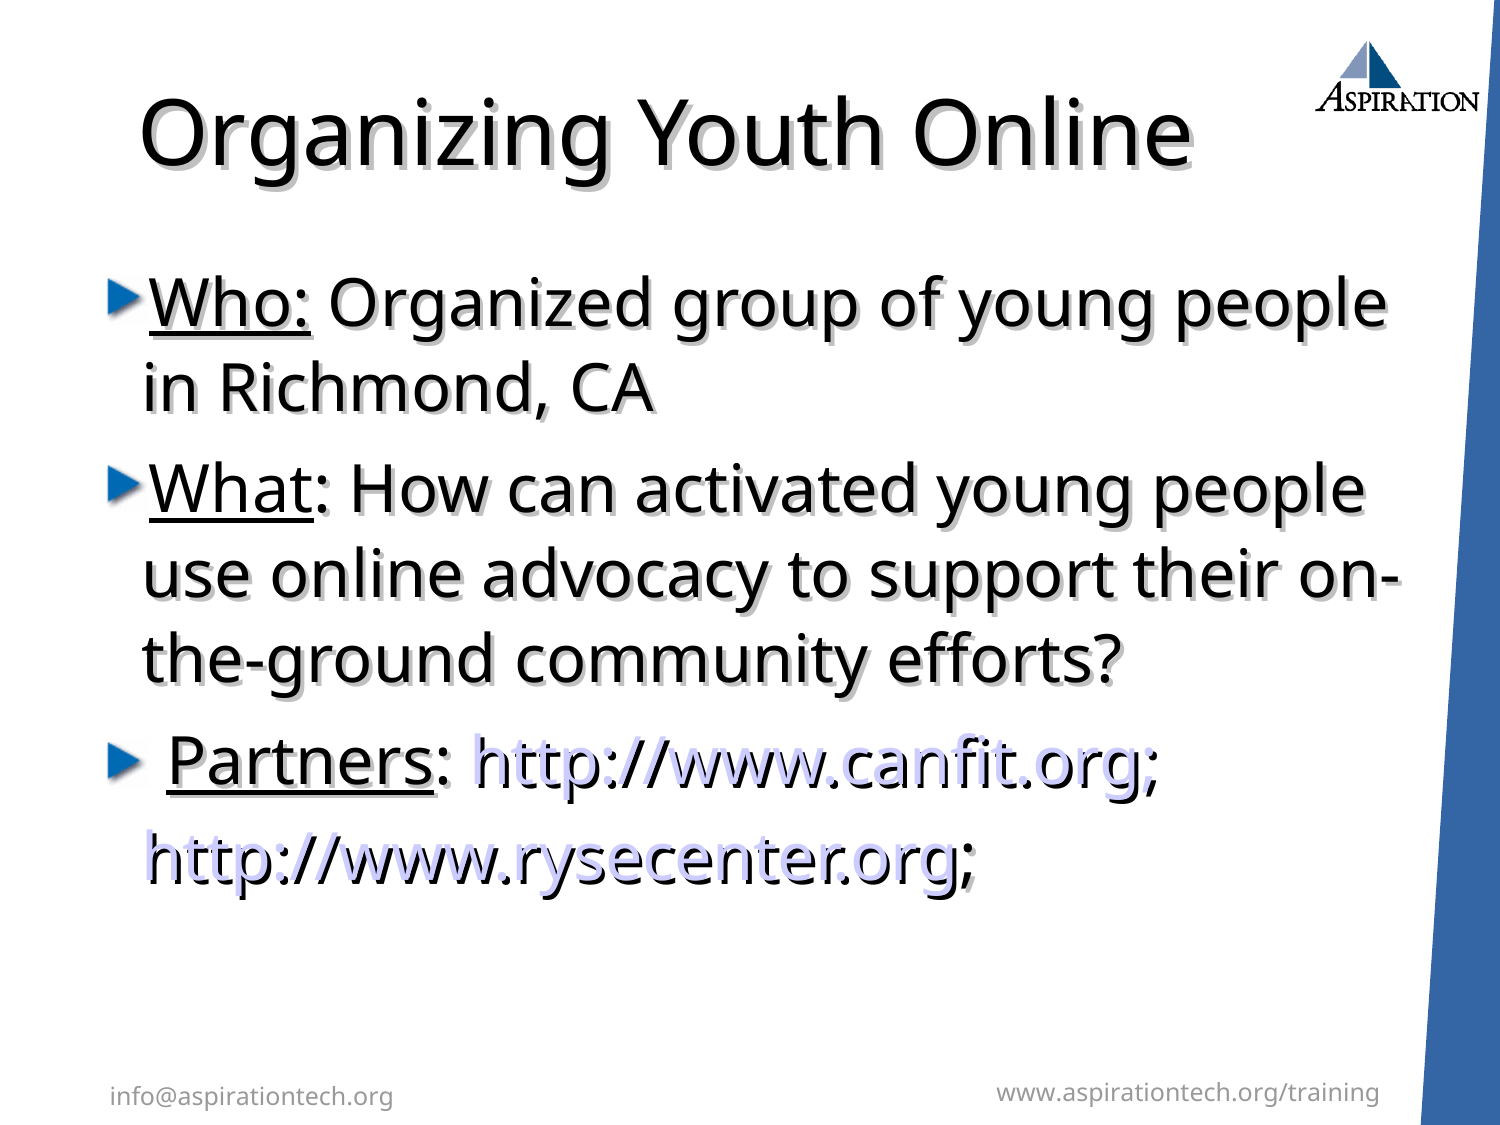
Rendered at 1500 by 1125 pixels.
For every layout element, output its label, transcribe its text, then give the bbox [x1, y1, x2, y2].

list Who: Organized group of young people in Richmond, CA What: How can activated young people use online advocacy to support their on-the-ground community efforts? Partners: http://www.canfit.org; http://www.rysecenter.org; [49, 254, 1447, 1125]
title Organizing Youth Online [49, 31, 1284, 218]
picture [1315, 41, 1480, 120]
